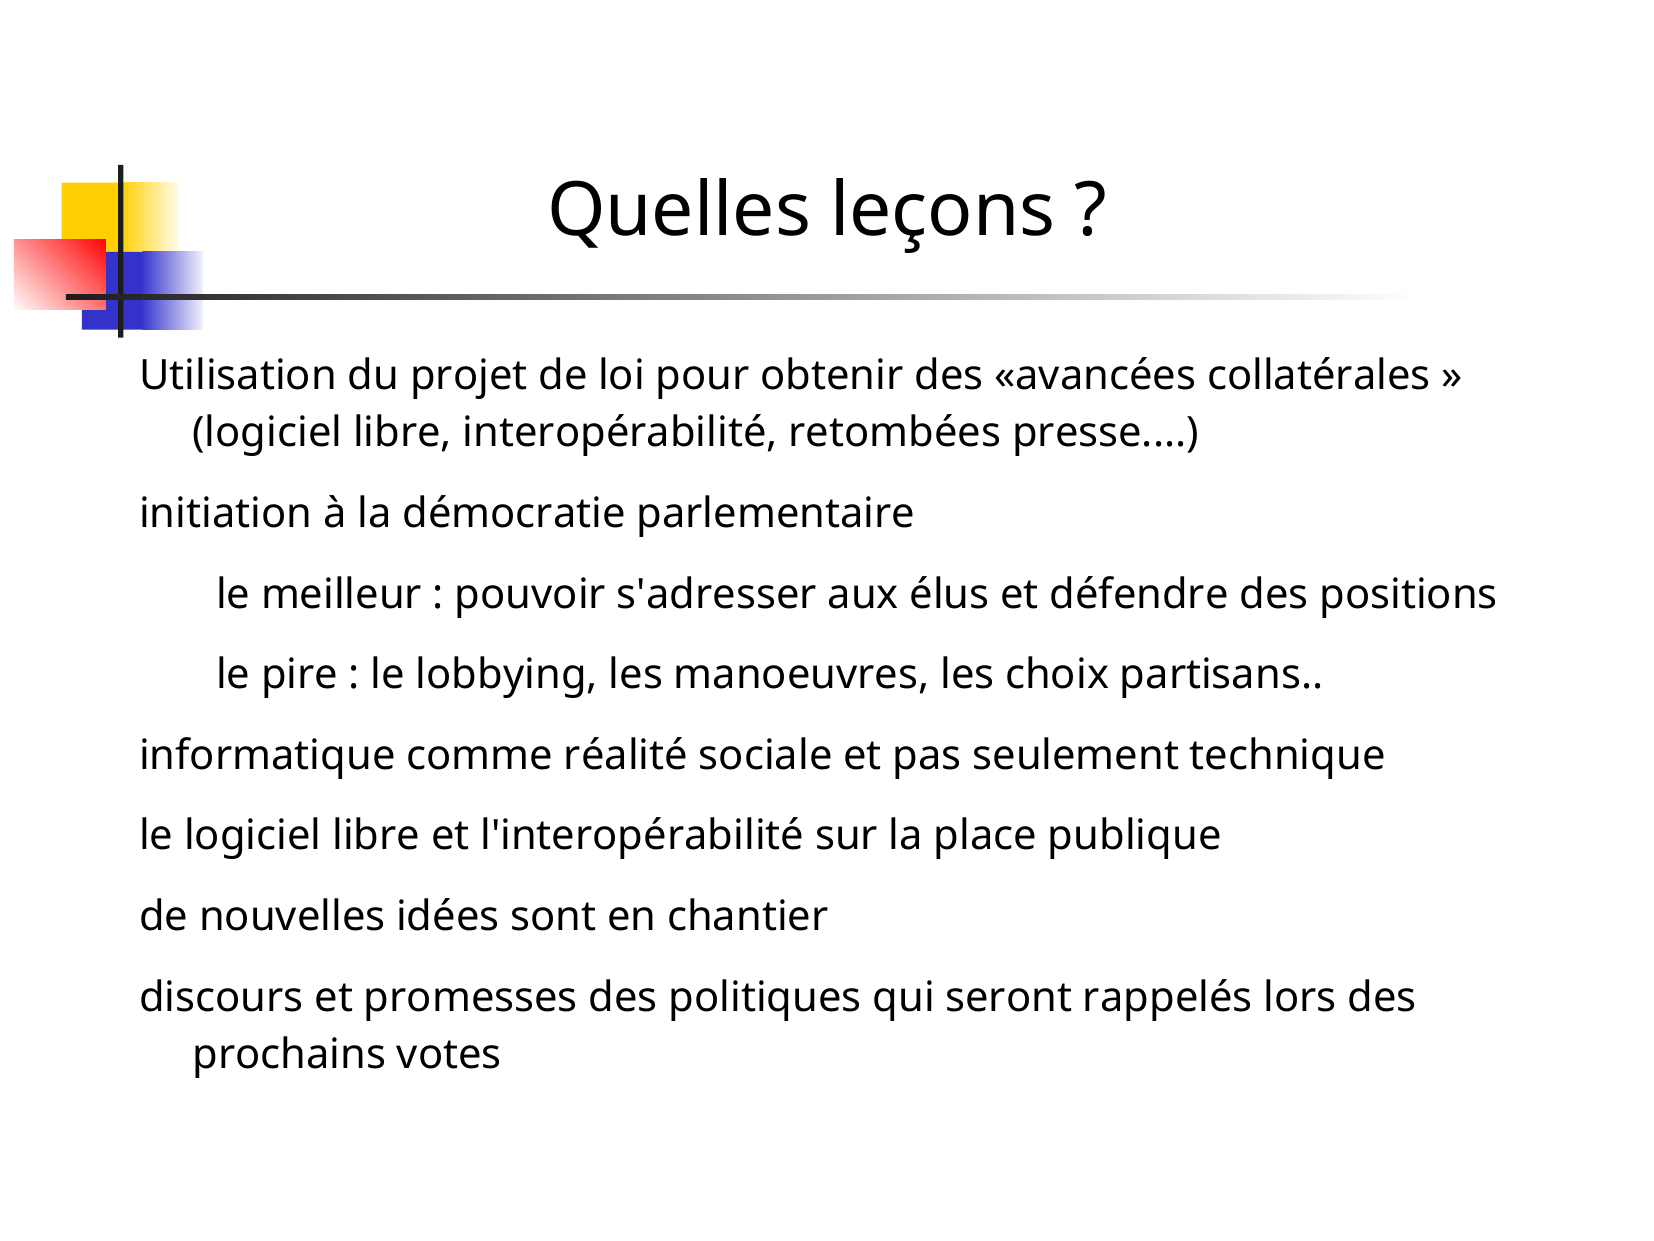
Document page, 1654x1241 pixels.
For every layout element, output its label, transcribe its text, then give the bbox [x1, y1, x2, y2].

title Quelles leçons ? [121, 102, 1534, 311]
list Utilisation du projet de loi pour obtenir des «avancées collatérales » (logiciel libre, interopérabilité, retombées presse....) initiation à la démocratie parlementaire le meilleur : pouvoir s'adresser aux élus et défendre des positions le pire : le lobbying, les manoeuvres, les choix partisans.. informatique comme réalité sociale et pas seulement technique le logiciel libre et l'interopérabilité sur la place publique de nouvelles idées sont en chantier discours et promesses des politiques qui seront rappelés lors des prochains votes [121, 344, 1534, 1127]
